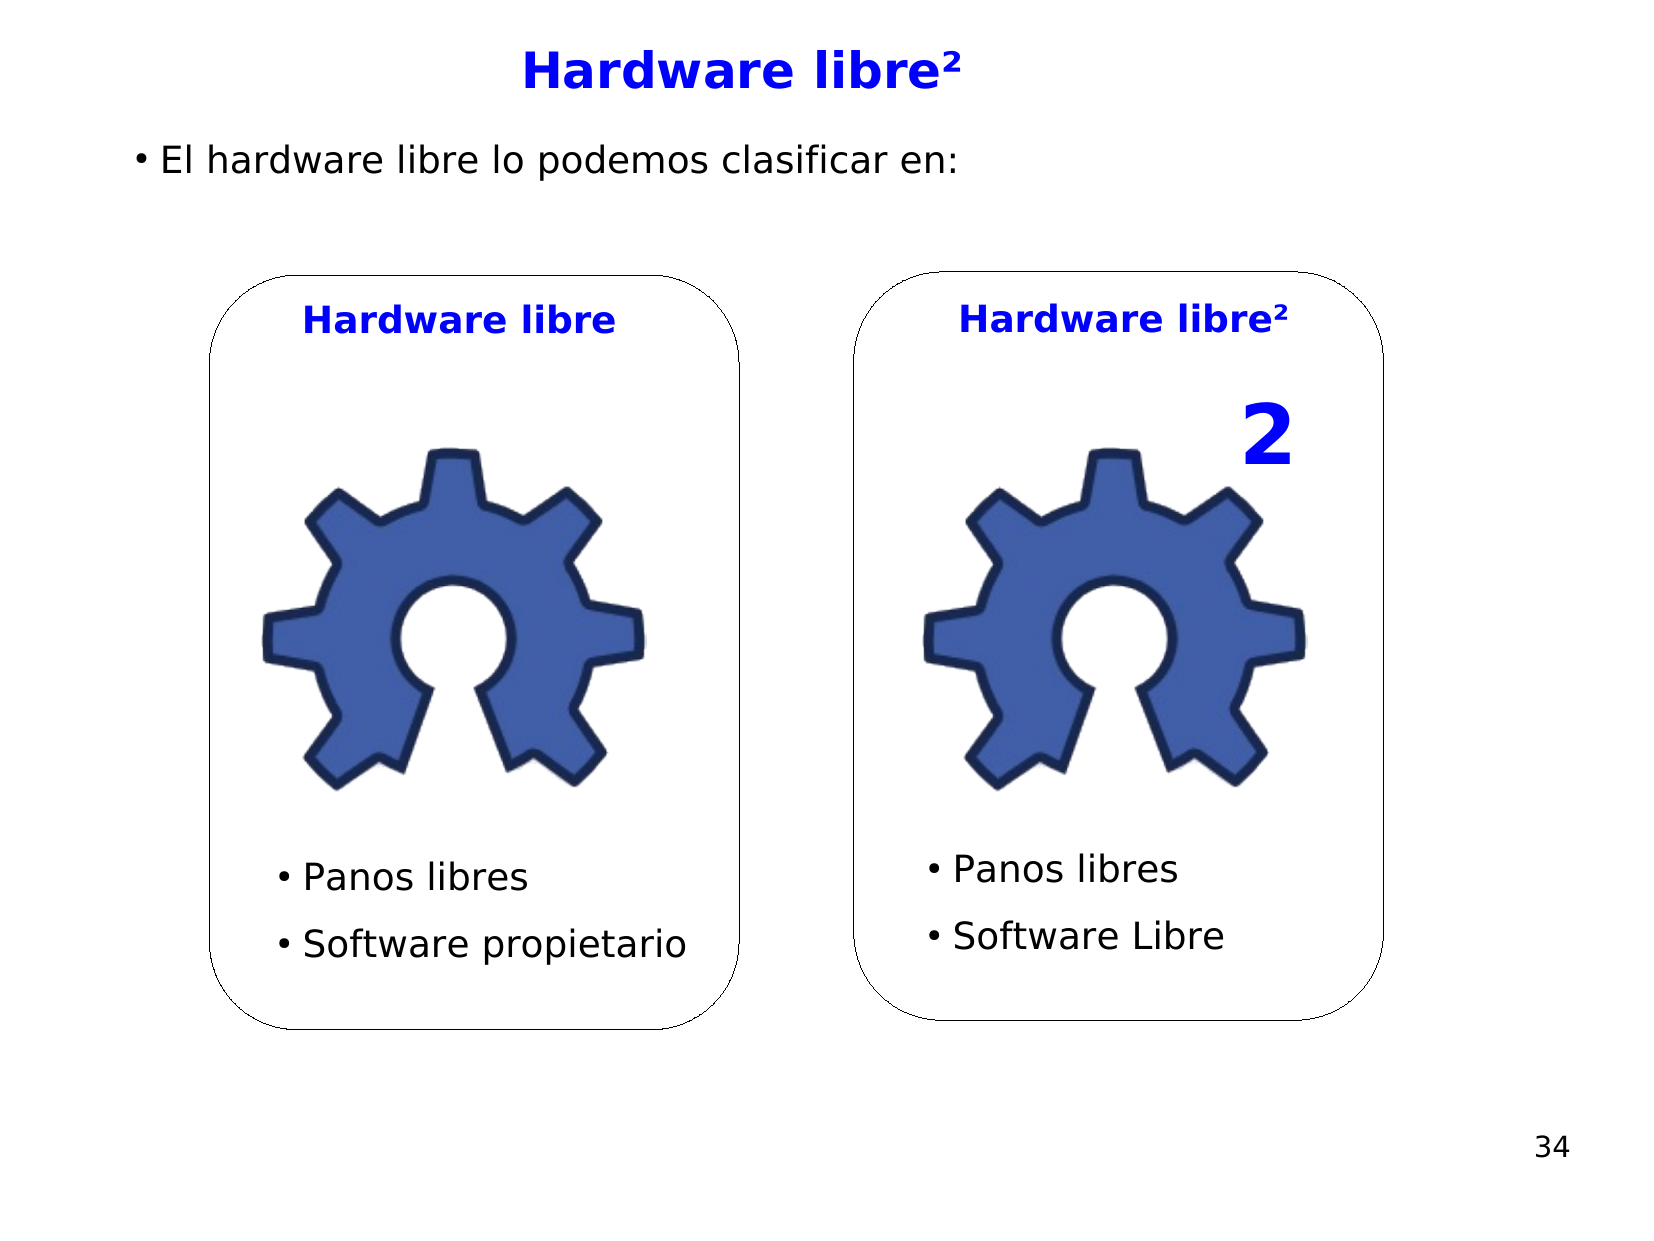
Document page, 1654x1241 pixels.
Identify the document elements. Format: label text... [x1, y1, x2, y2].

picture [922, 447, 1308, 794]
text_box Hardware libre² [943, 290, 1305, 349]
text_box Panos libres Software Libre [912, 840, 1361, 971]
text_box Hardware libre [287, 291, 632, 350]
text_box Panos libres Software propietario [262, 848, 711, 979]
text_box Hardware libre² [506, 34, 1108, 108]
text_box 2 [1224, 379, 1318, 492]
picture [261, 447, 647, 794]
text_box El hardware libre lo podemos clasificar en: [120, 131, 1482, 199]
